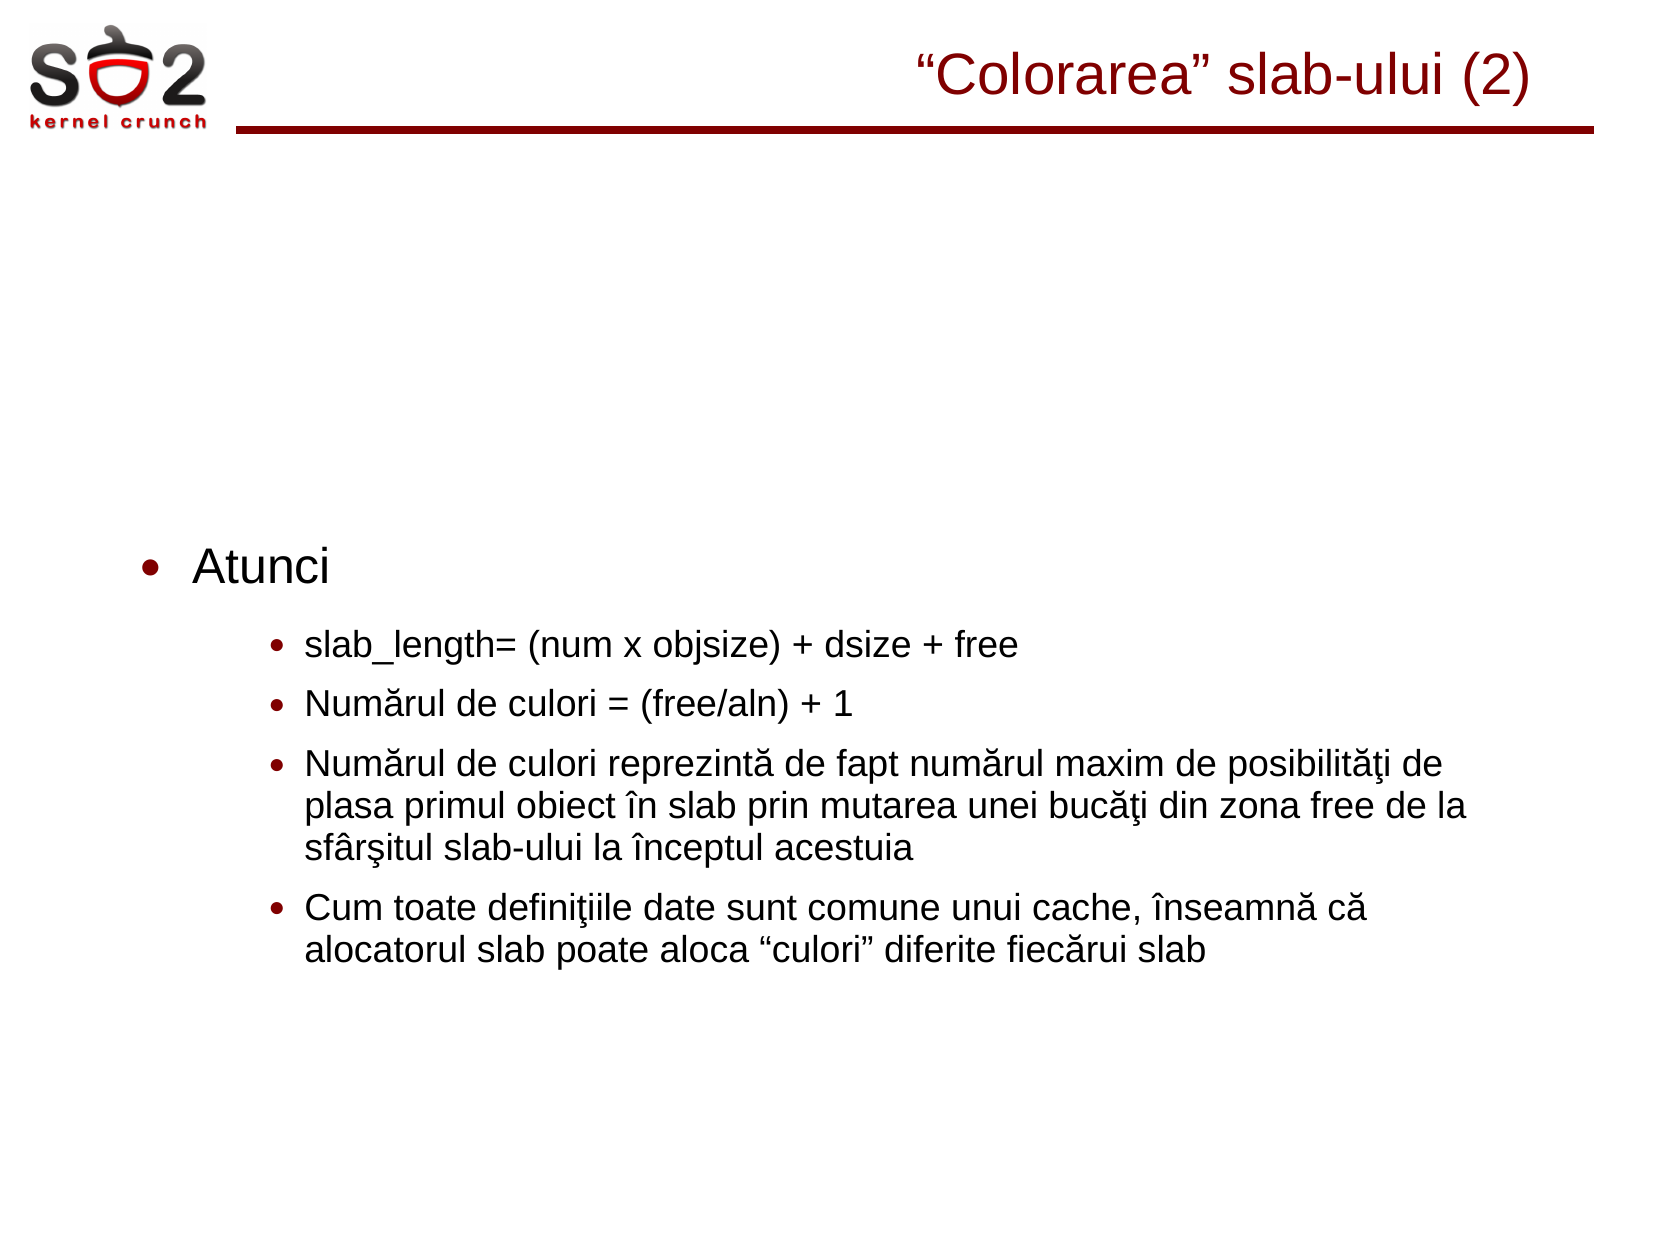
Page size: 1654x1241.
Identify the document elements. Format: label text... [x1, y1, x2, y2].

list Atunci slab_length= (num x objsize) + dsize + free Numărul de culori = (free/aln) + 1 Numărul de culori reprezintă de fapt numărul maxim de posibilităţi de plasa primul obiect în slab prin mutarea unei bucăţi din zona free de la sfârşitul slab-ului la începtul acestuia Cum toate definiţiile date sunt comune unui cache, înseamnă că alocatorul slab poate aloca “culori” diferite fiecărui slab [121, 344, 1534, 1164]
title “Colorarea” slab-ului (2) [121, 1, 1534, 148]
picture [29, 23, 121, 130]
